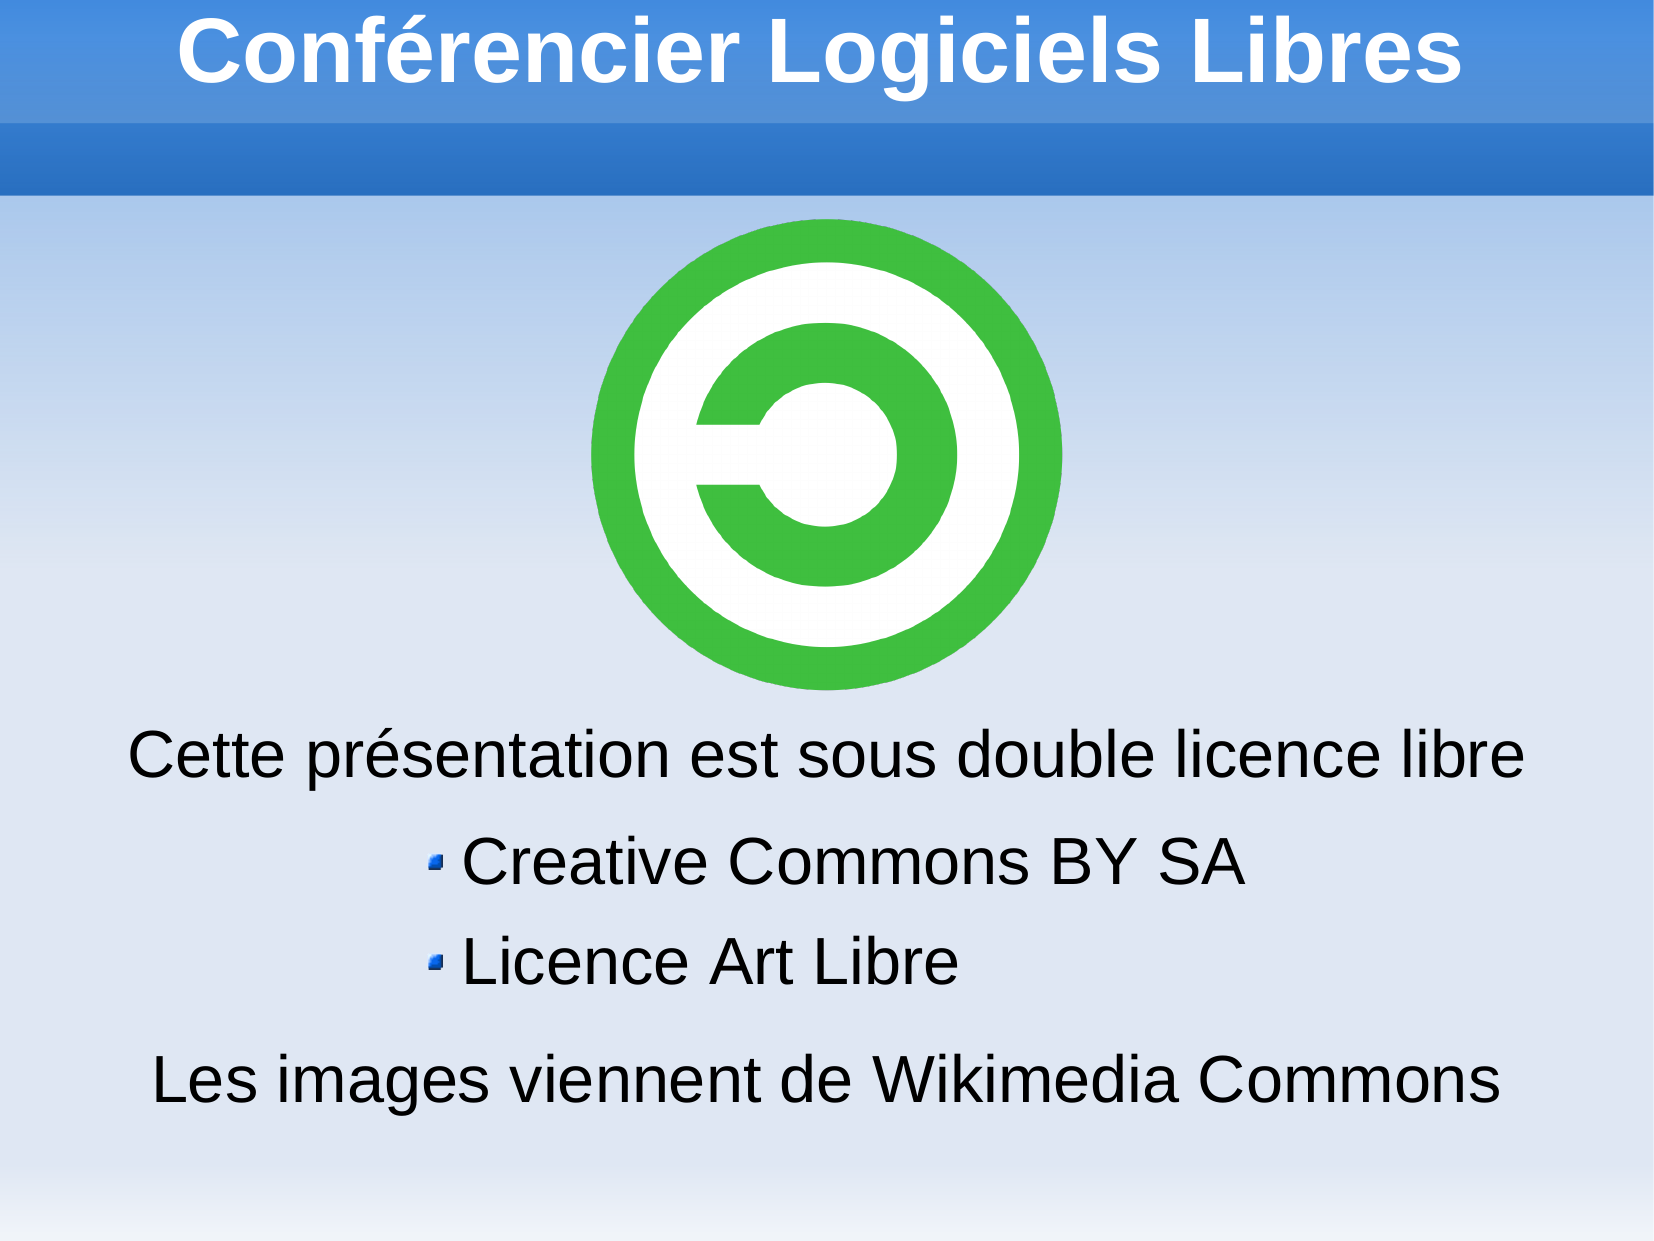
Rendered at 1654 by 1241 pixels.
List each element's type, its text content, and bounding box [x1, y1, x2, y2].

title Conférencier Logiciels Libres [291, 0, 1350, 208]
picture [0, 0, 1654, 1241]
text_box Creative Commons BY SA Licence Art Libre [412, 817, 1118, 1024]
picture [259, 41, 281, 74]
text_box Cette présentation est sous double licence libre [112, 709, 1295, 808]
text_box Les images viennent de Wikimedia Commons [136, 1034, 1278, 1133]
